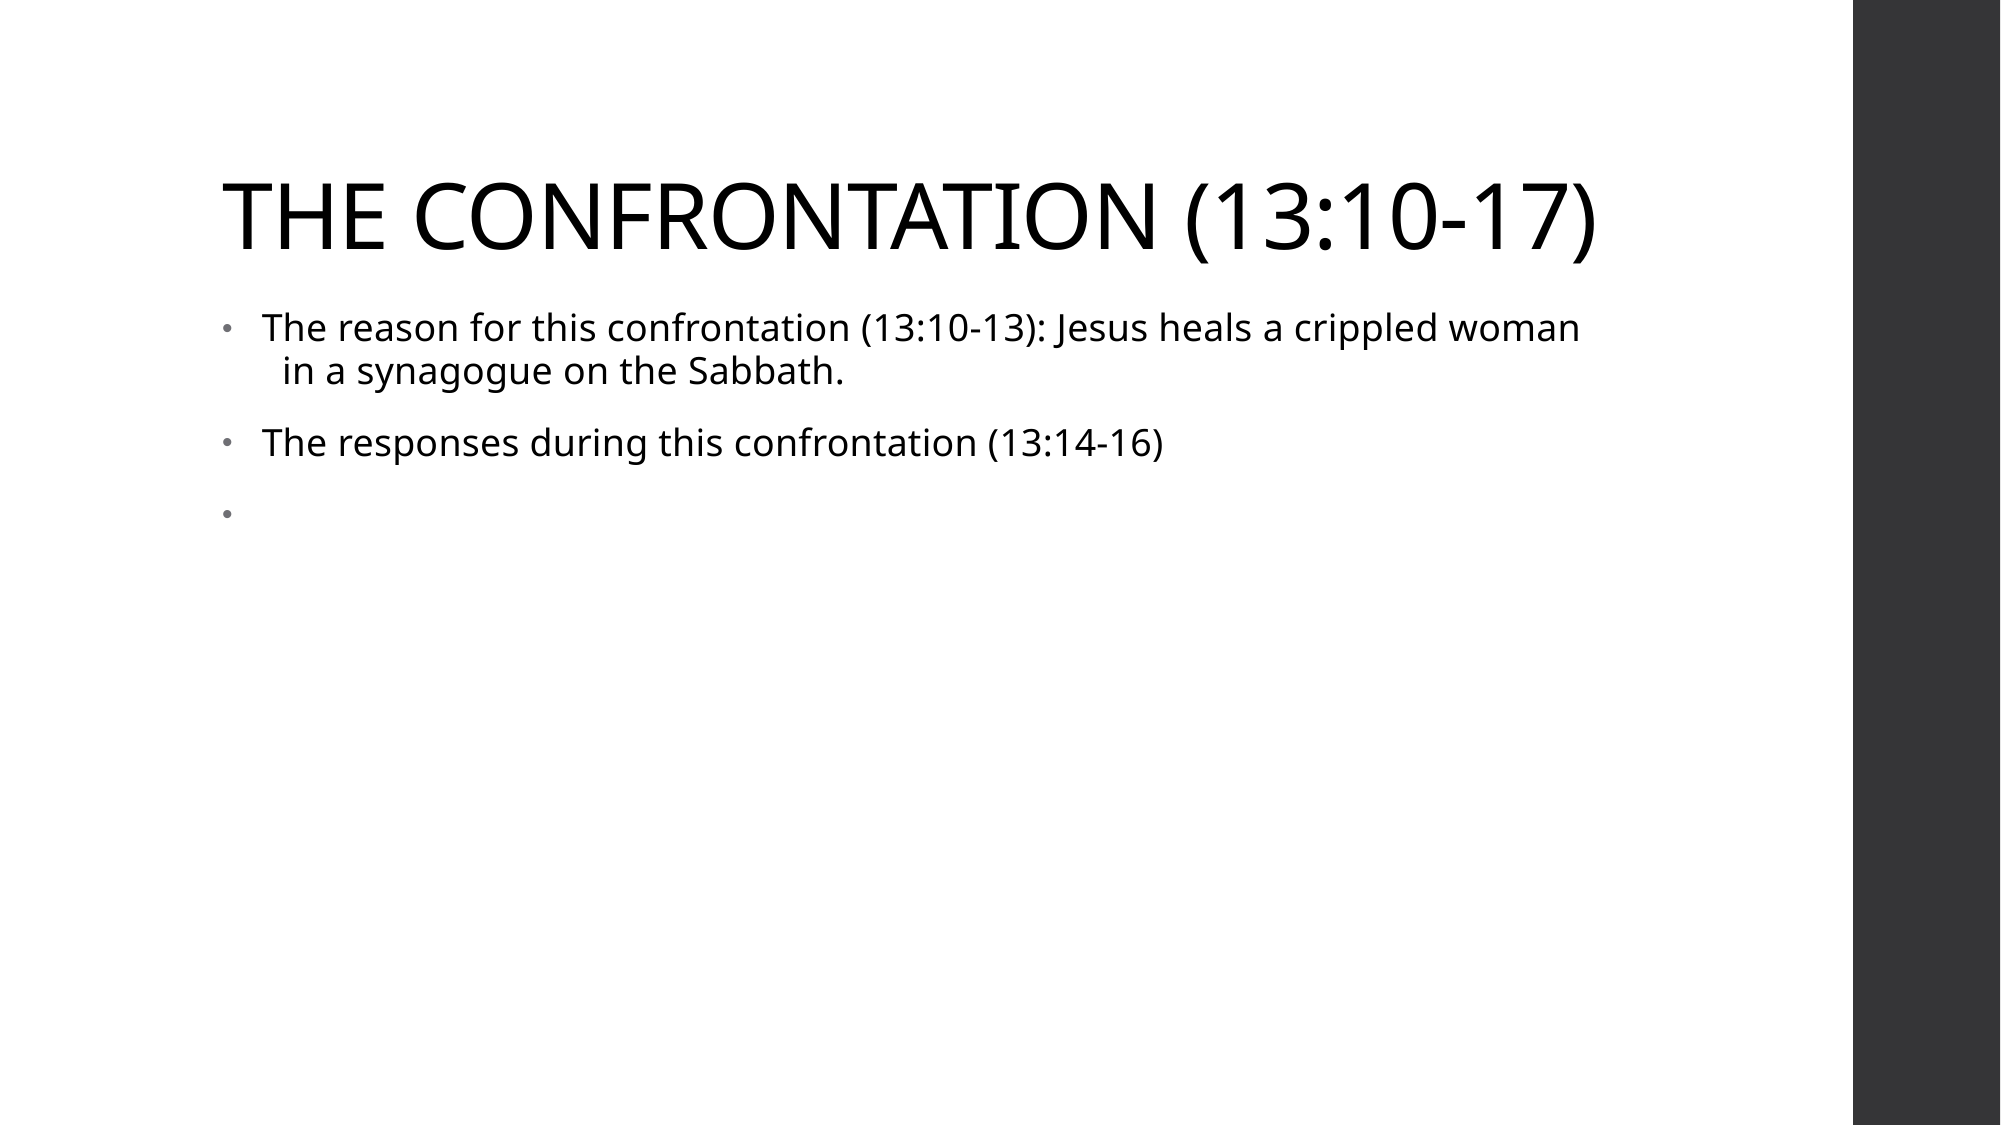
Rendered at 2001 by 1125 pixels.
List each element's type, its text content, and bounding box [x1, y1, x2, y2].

title THE CONFRONTATION (13:10-17) [206, 60, 1797, 278]
list The reason for this confrontation (13:10-13): Jesus heals a crippled woman in a synagogue on the Sabbath. The responses during this confrontation (13:14-16) [206, 299, 1617, 1014]
